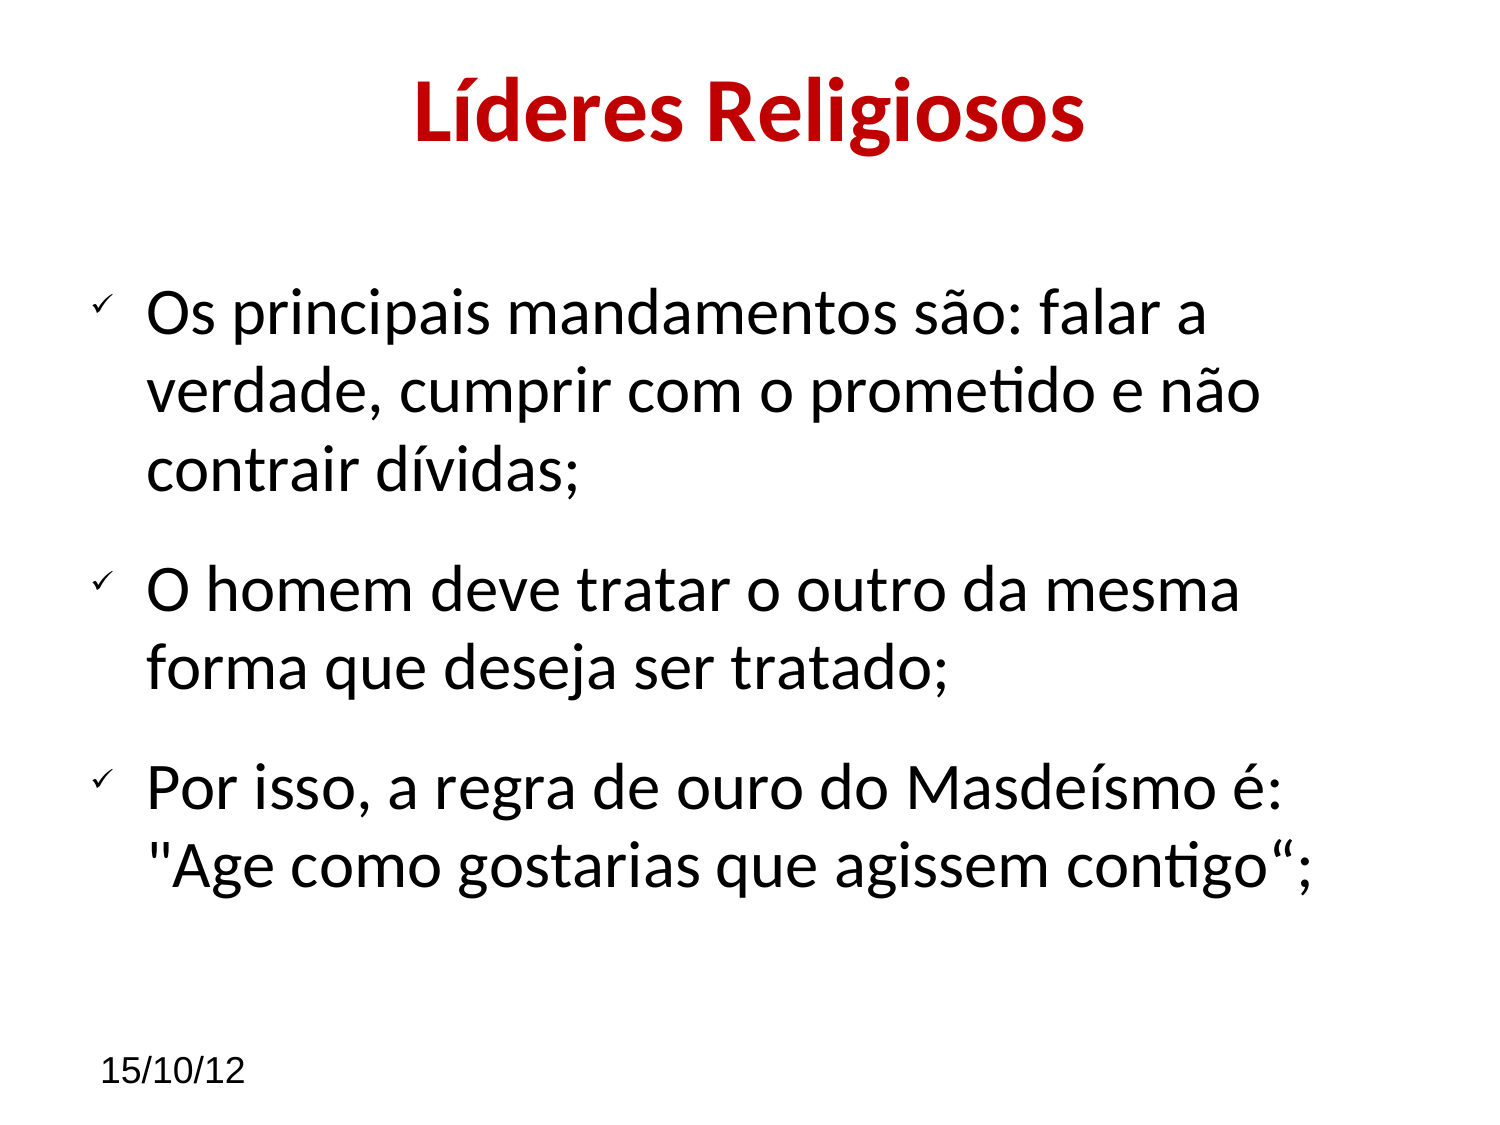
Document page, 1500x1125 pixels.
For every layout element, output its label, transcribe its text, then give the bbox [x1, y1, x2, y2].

text_box Os principais mandamentos são: falar a verdade, cumprir com o prometido e não contrair dívidas; O homem deve tratar o outro da mesma forma que deseja ser tratado; Por isso, a regra de ouro do Masdeísmo é: "Age como gostarias que agissem contigo“; [75, 262, 1426, 1005]
title Líderes Religiosos [75, 45, 1426, 233]
